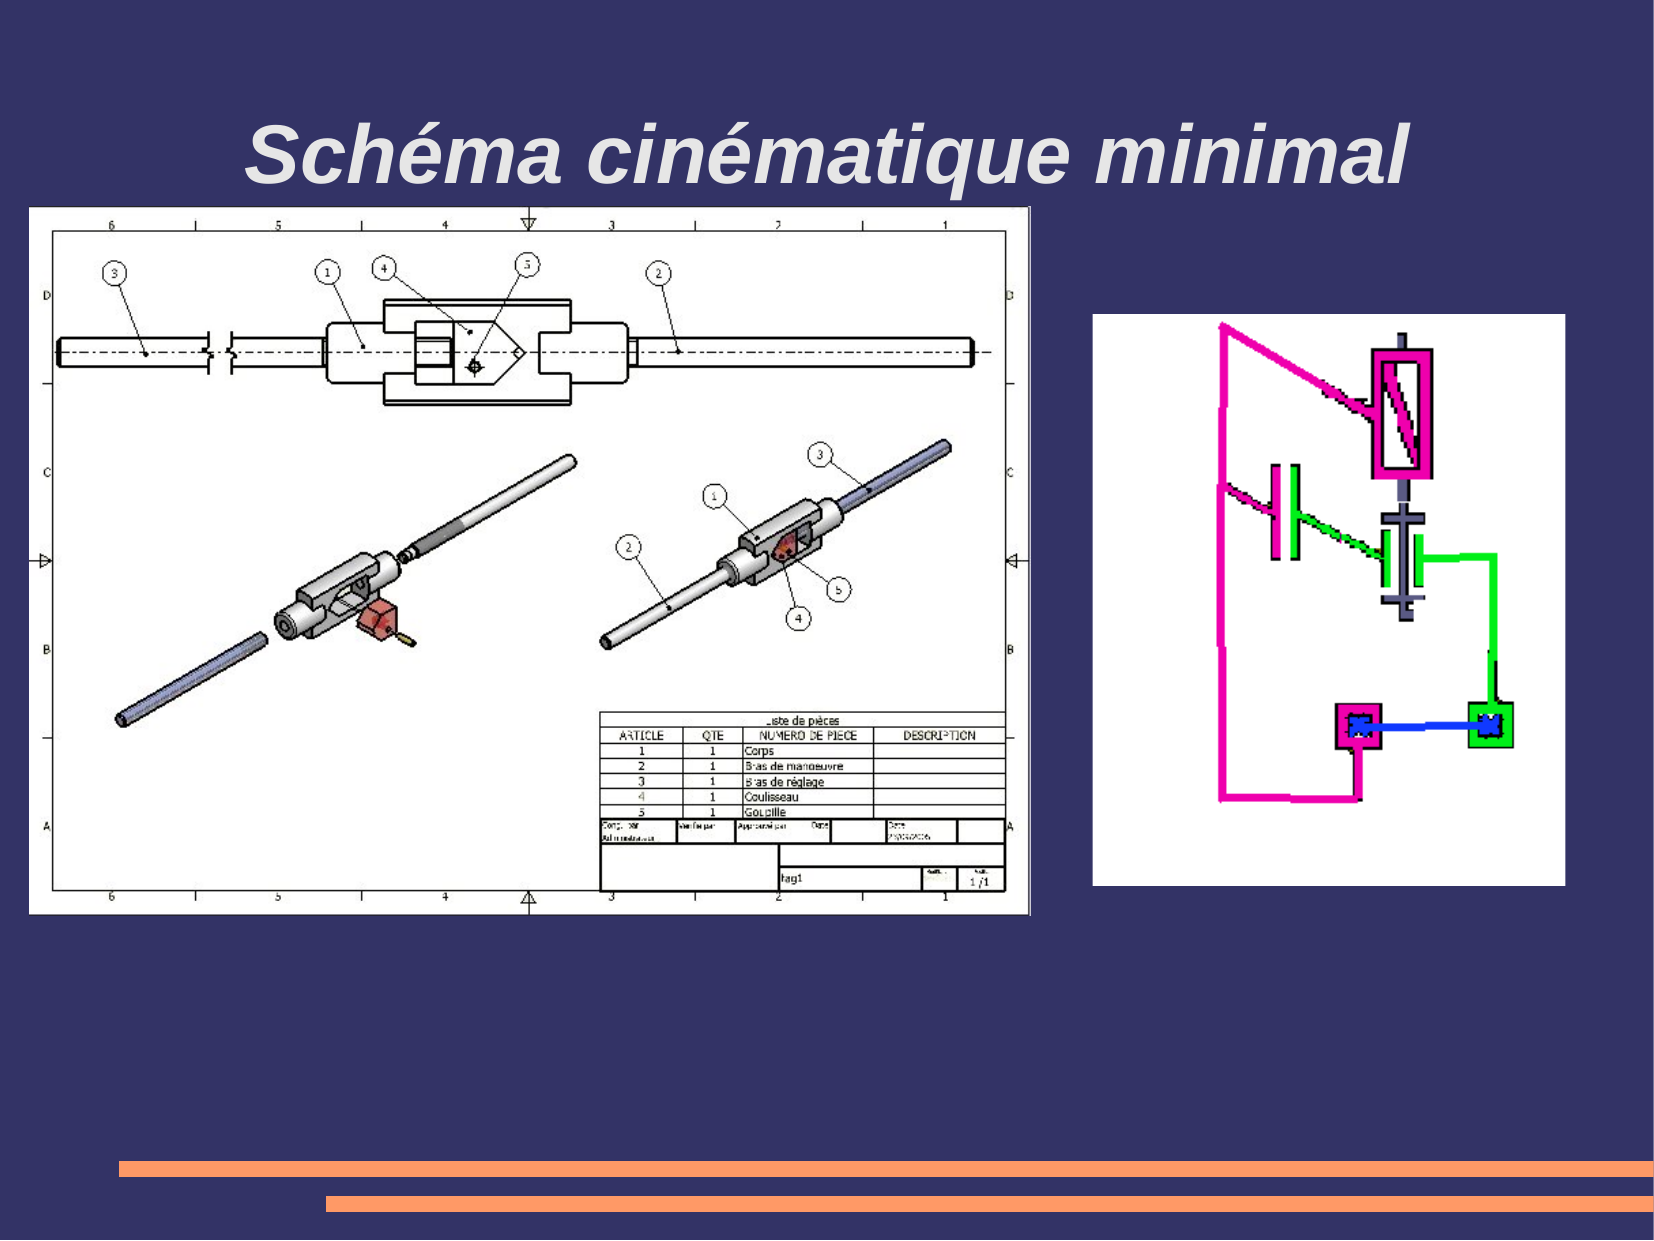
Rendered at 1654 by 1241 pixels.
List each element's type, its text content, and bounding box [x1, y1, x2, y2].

title Schéma cinématique minimal [121, 46, 1534, 254]
picture [1092, 314, 1566, 886]
picture [29, 206, 1034, 1123]
